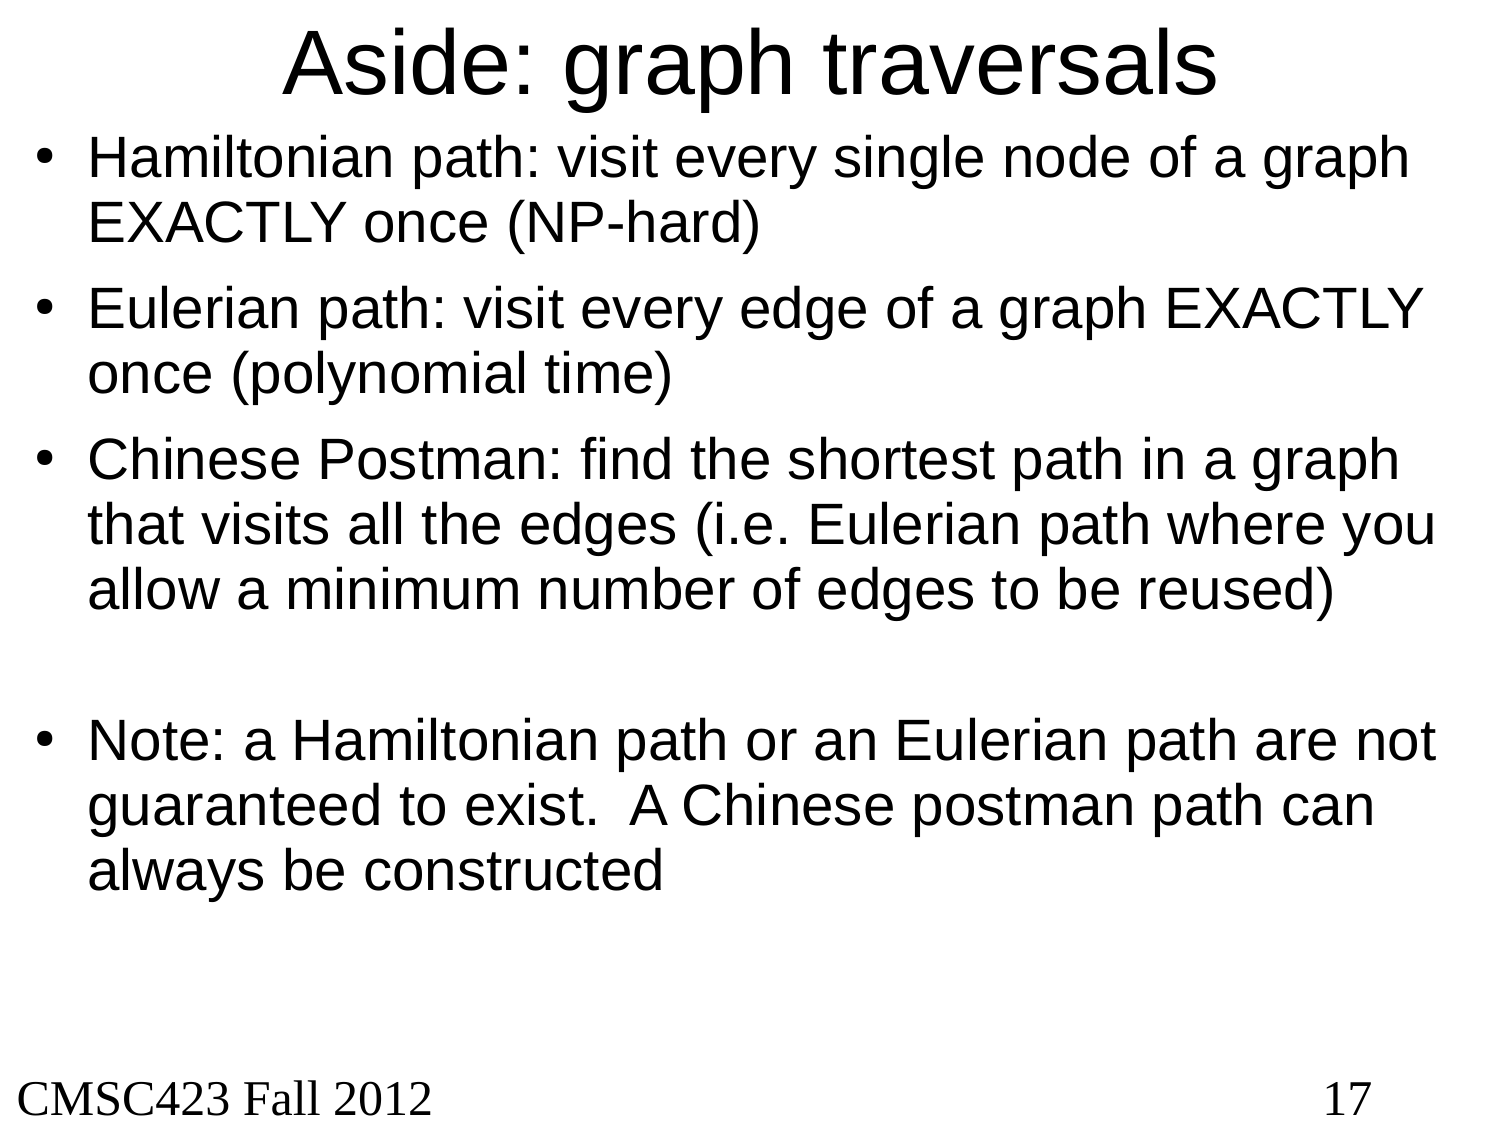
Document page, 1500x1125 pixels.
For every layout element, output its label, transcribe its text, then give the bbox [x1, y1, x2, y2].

title Aside: graph traversals [19, 9, 1485, 116]
list Hamiltonian path: visit every single node of a graph EXACTLY once (NP-hard) Eulerian path: visit every edge of a graph EXACTLY once (polynomial time) Chinese Postman: find the shortest path in a graph that visits all the edges (i.e. Eulerian path where you allow a minimum number of edges to be reused) Note: a Hamiltonian path or an Eulerian path are not guaranteed to exist. A Chinese postman path can always be constructed [16, 124, 1485, 1072]
